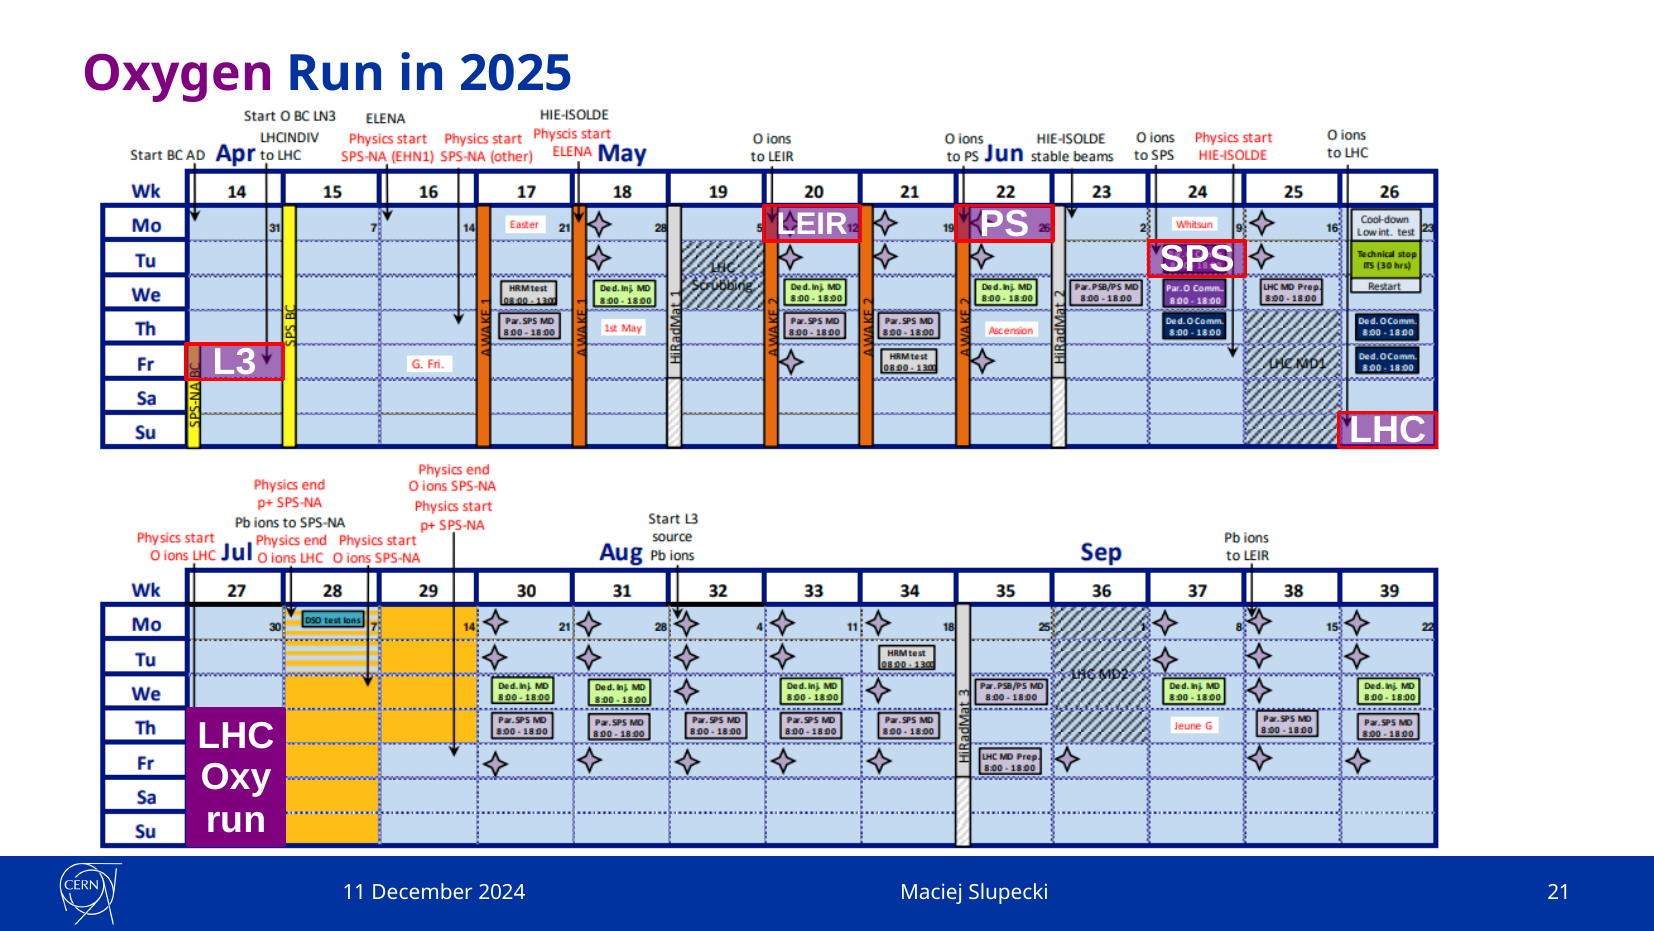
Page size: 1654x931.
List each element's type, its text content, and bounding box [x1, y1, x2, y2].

text_box LEIR [763, 205, 861, 241]
text_box LHC [1338, 412, 1437, 448]
picture [56, 859, 127, 928]
title Oxygen Run in 2025 [82, 37, 1571, 193]
text_box SPS [1148, 240, 1246, 277]
text_box PS [955, 205, 1054, 241]
picture [94, 193, 1441, 852]
text_box LHC Oxy run [187, 708, 285, 846]
text_box L3 [185, 343, 284, 380]
